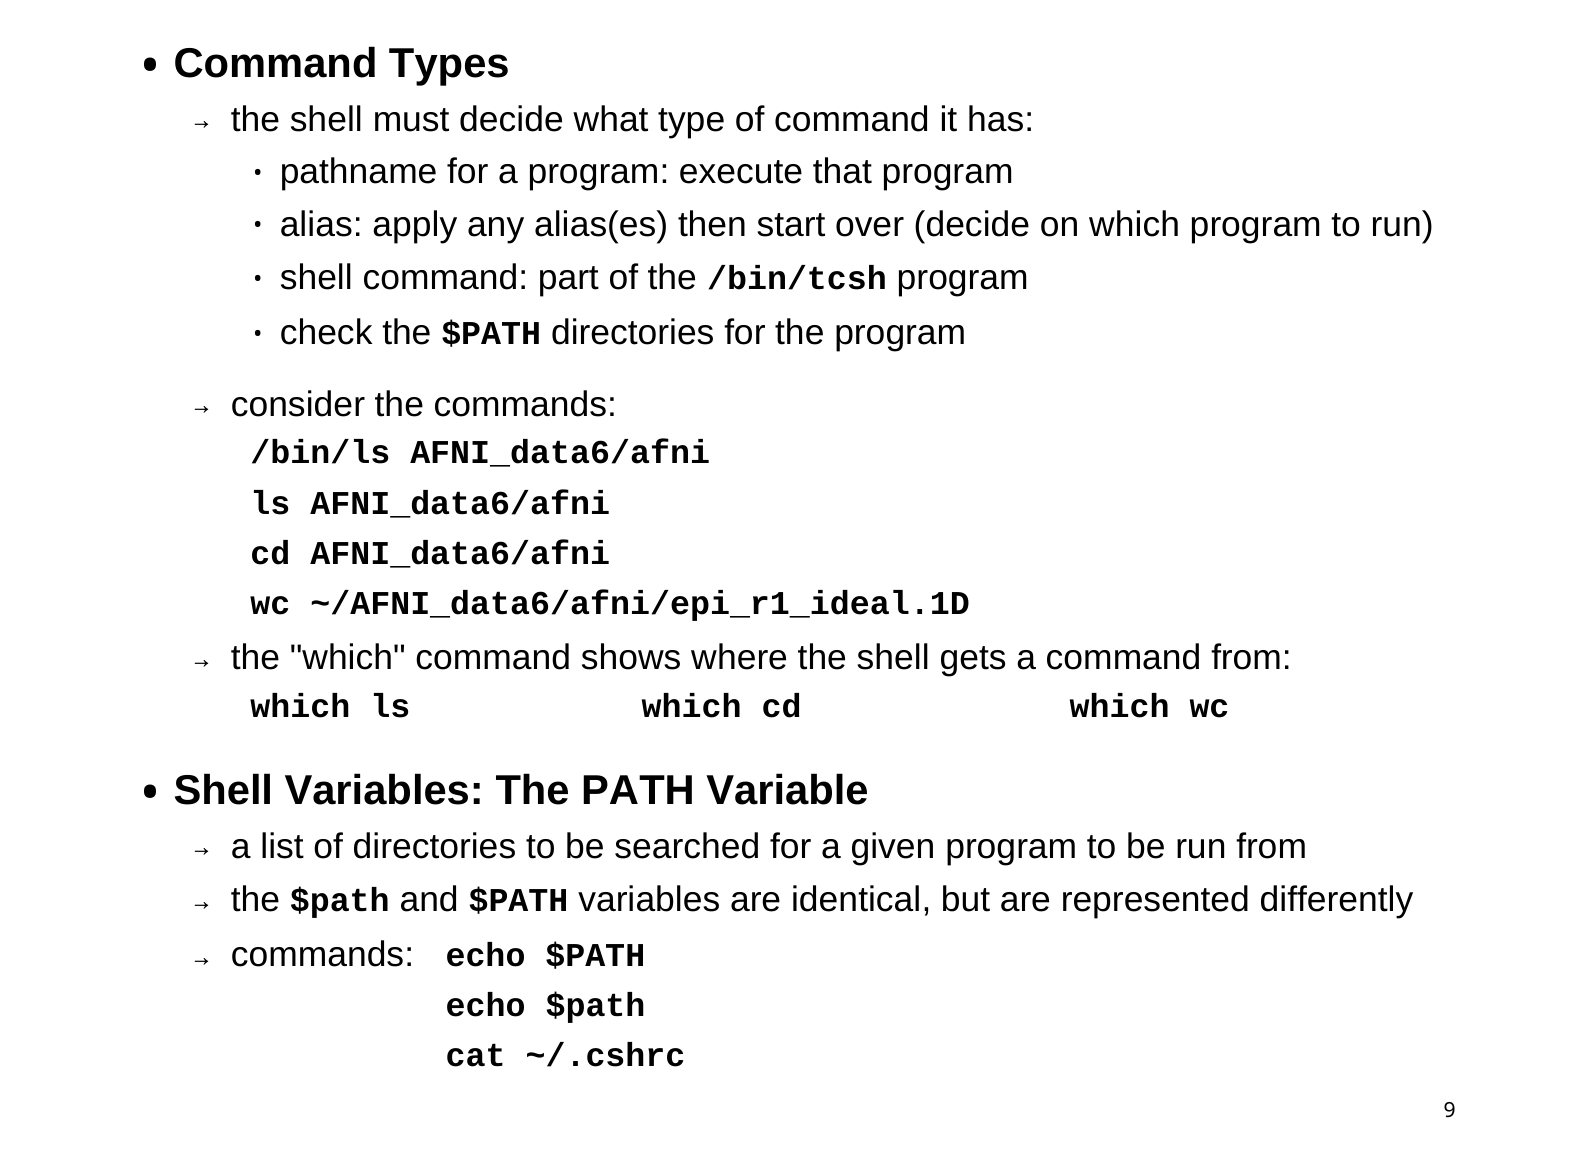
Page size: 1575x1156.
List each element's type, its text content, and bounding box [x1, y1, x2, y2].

list Command Types the shell must decide what type of command it has: pathname for a program: execute that program alias: apply any alias(es) then start over (decide on which program to run) shell command: part of the /bin/tcsh program check the $PATH directories for the program consider the commands: /bin/ls AFNI_data6/afni ls AFNI_data6/afni cd AFNI_data6/afni wc ~/AFNI_data6/afni/epi_r1_ideal.1D the "which" command shows where the shell gets a command from: which ls which cd which wc Shell Variables: The PATH Variable a list of directories to be searched for a given program to be run from the $path and $PATH variables are identical, but are represented differently commands: echo $PATH echo $path cat ~/.cshrc [118, 27, 1538, 1128]
